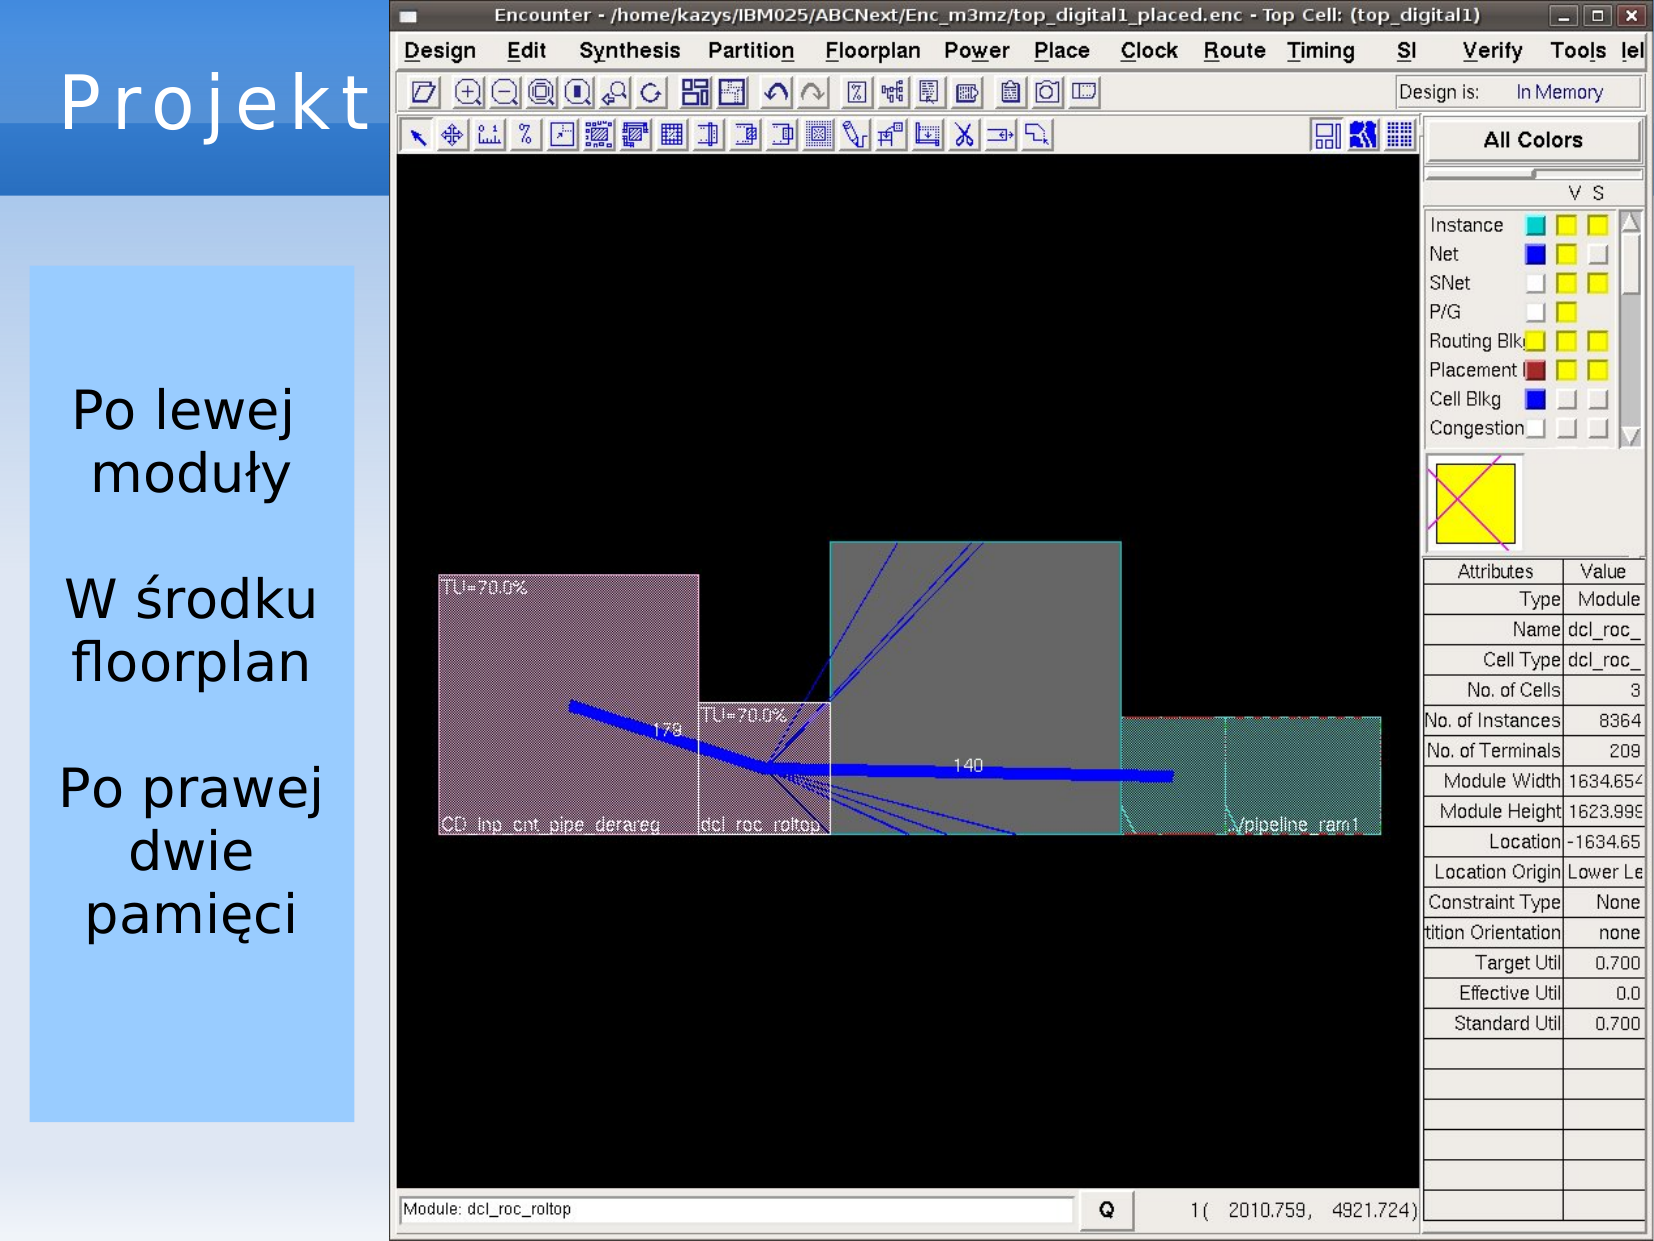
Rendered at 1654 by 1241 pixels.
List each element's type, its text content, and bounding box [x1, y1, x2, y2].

text_box Po lewej moduły W środku floorplan Po prawej dwie pamięci [29, 265, 355, 1123]
picture [0, 0, 1654, 1241]
title Projekt [59, 29, 389, 178]
